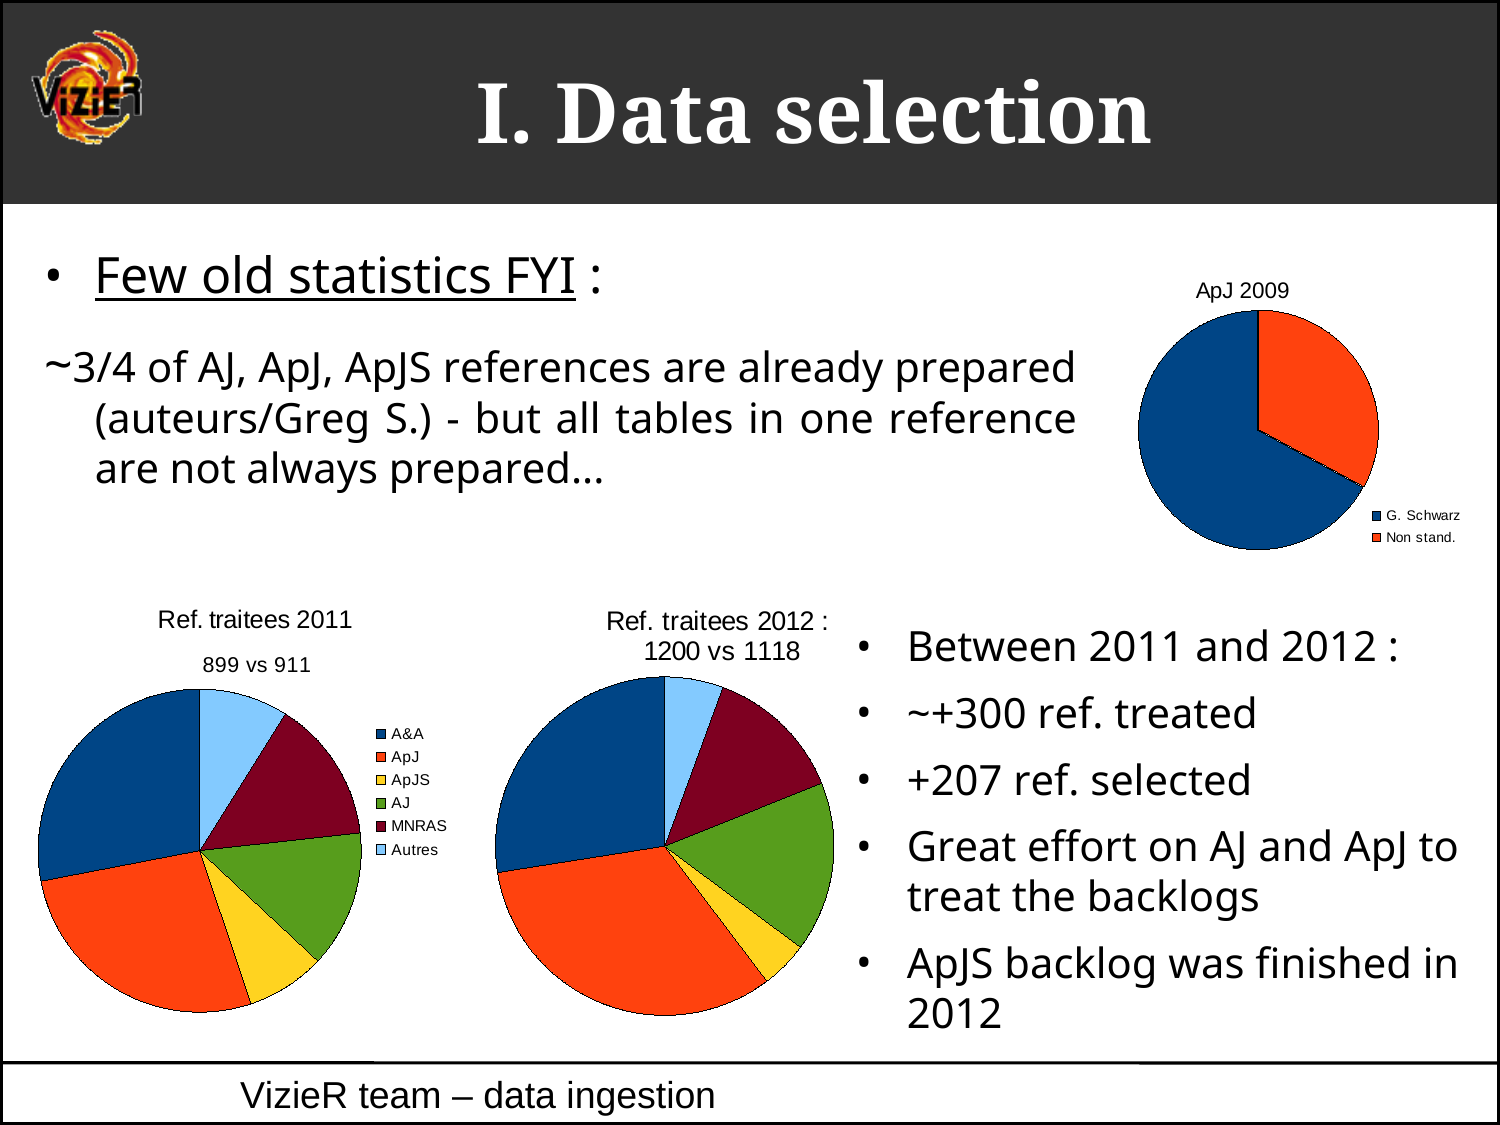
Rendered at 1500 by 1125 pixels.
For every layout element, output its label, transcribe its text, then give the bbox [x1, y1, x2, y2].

text_box Between 2011 and 2012 : ~+300 ref. treated +207 ref. selected Great effort on AJ and ApJ to treat the backlogs ApJS backlog was finished in 2012‏ [856, 620, 1477, 1004]
title I. Data selection [206, 13, 1423, 207]
chart [936, 1004, 948, 1025]
picture [29, 29, 148, 148]
chart [1093, 265, 1477, 561]
list Few old statistics FYI : ~3/4 of AJ, ApJ, ApJS references are already prepared (auteurs/Greg S.) - but all tables in one reference are not always prepared... [29, 236, 1093, 620]
chart [29, 590, 975, 1034]
